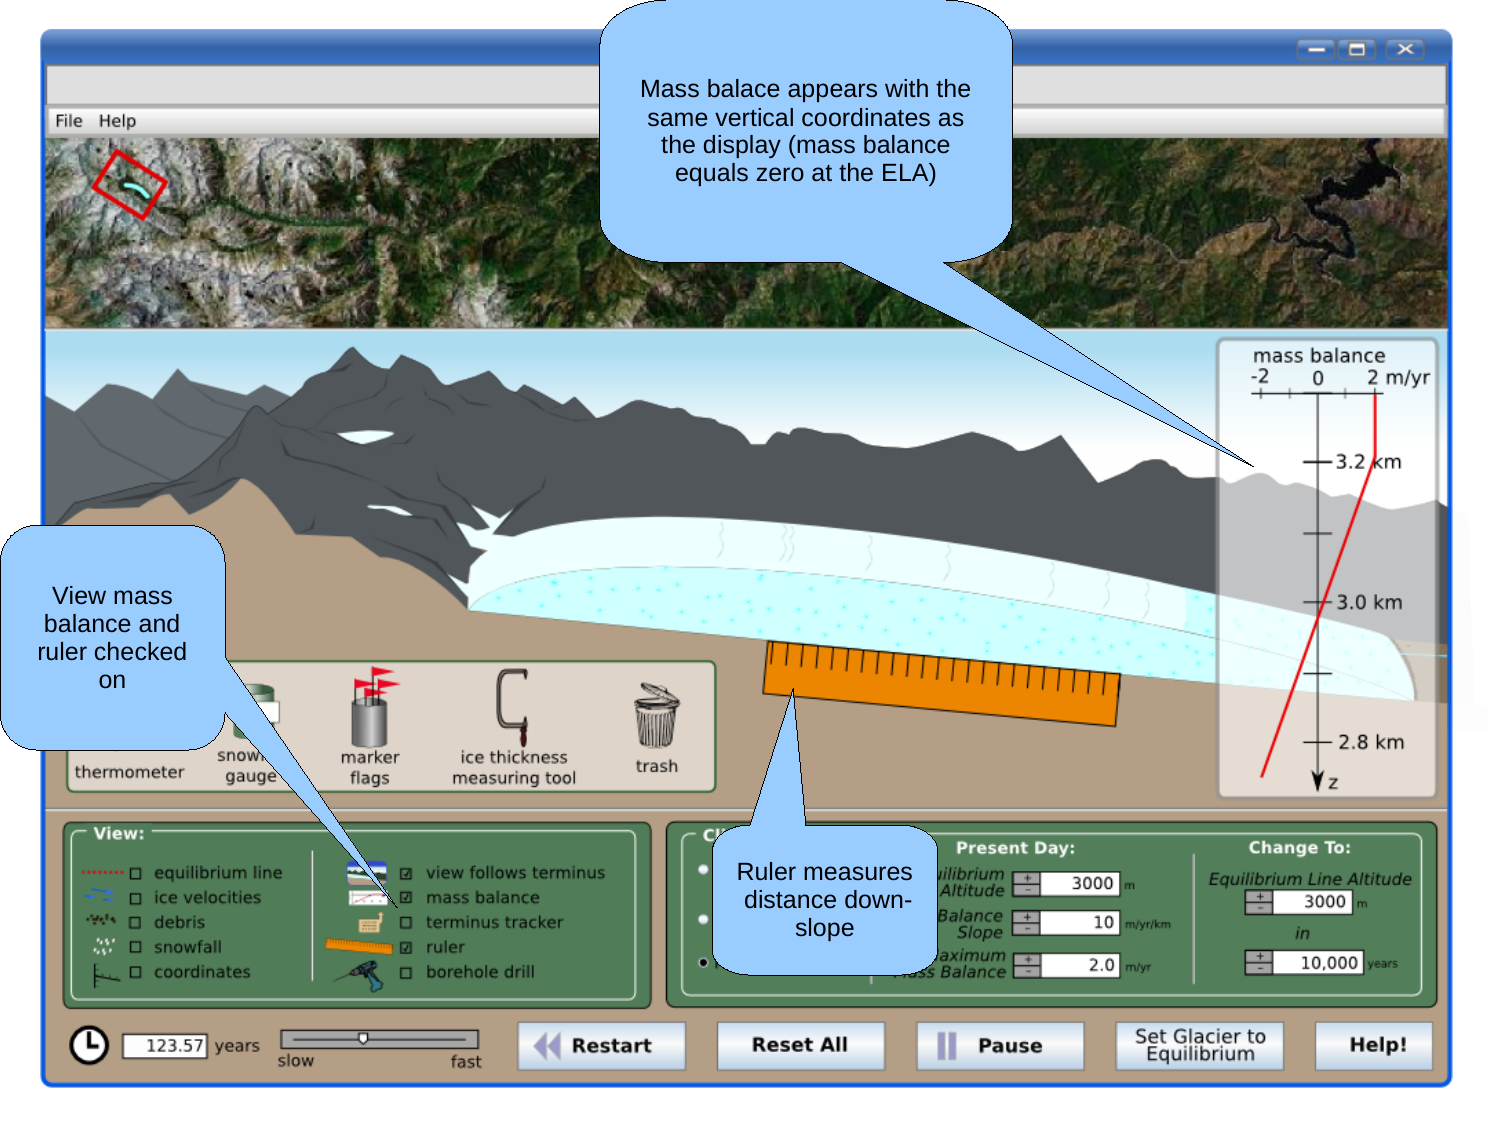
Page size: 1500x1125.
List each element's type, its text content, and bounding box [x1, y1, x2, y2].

text_box View mass balance and ruler checked on [0, 525, 398, 908]
text_box Mass balace appears with the same vertical coordinates as the display (mass balance equals zero at the ELA) [599, 0, 1254, 467]
text_box Ruler measures distance down-slope [712, 688, 938, 976]
picture [6, 0, 1500, 1125]
